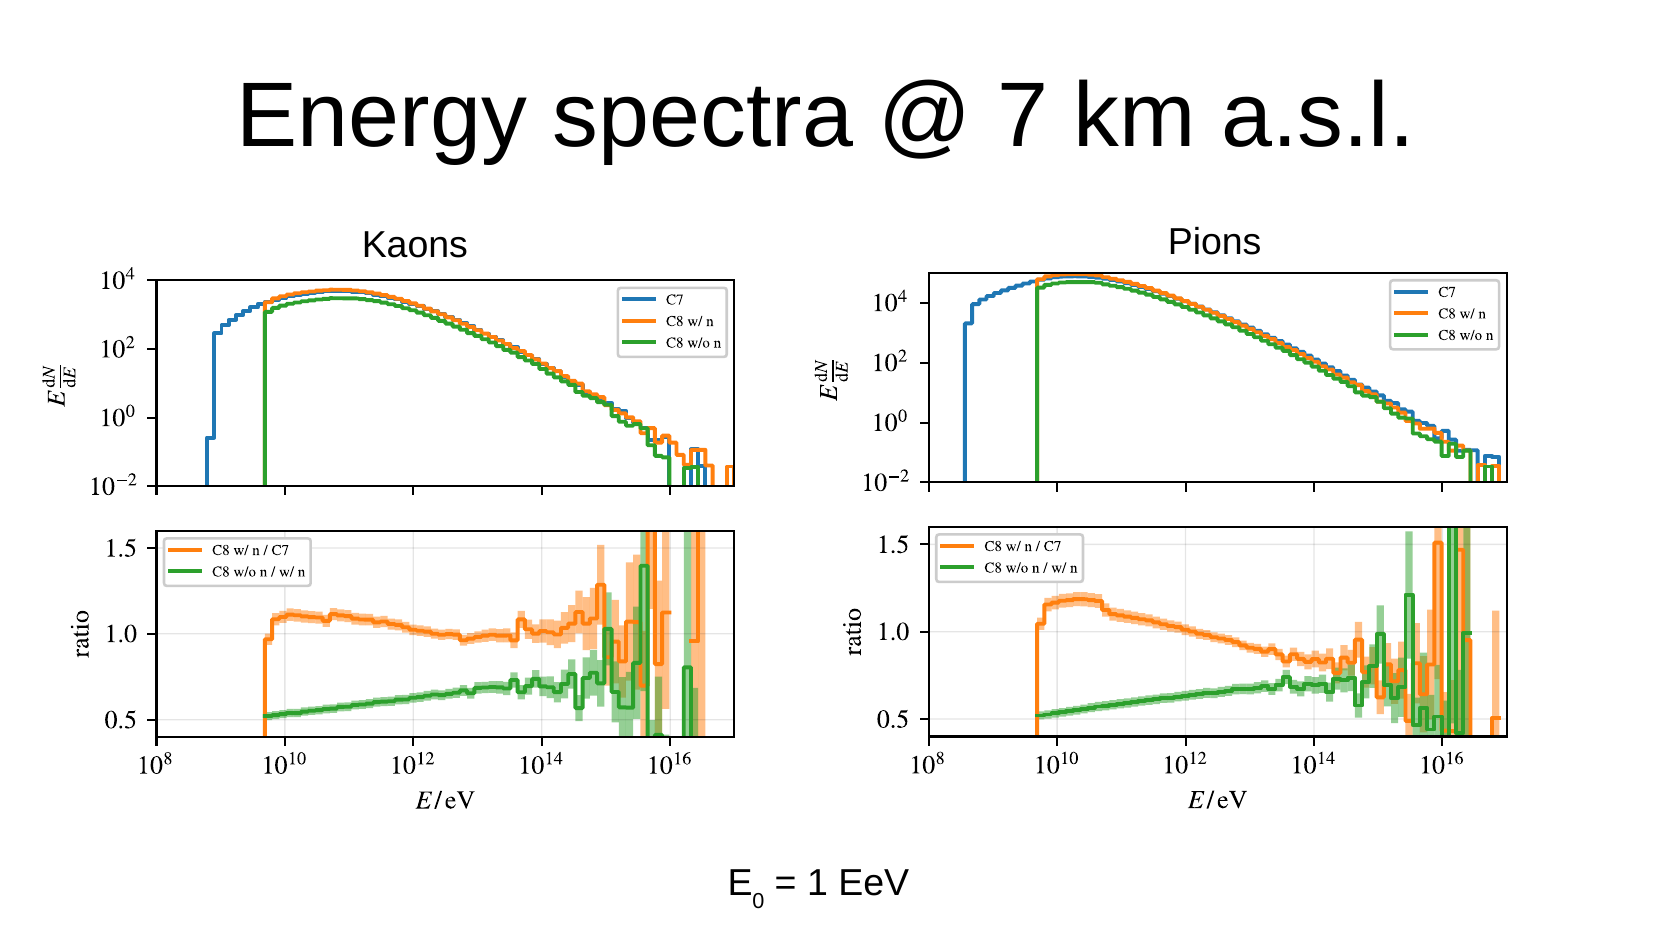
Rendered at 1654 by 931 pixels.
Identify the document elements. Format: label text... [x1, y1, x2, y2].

text_box Pions [1153, 213, 1277, 271]
text_box Kaons [347, 215, 519, 288]
picture [15, 242, 766, 843]
text_box E0 = 1 EeV [712, 854, 925, 921]
title Energy spectra @ 7 km a.s.l. [82, 37, 1571, 193]
picture [787, 242, 1538, 843]
